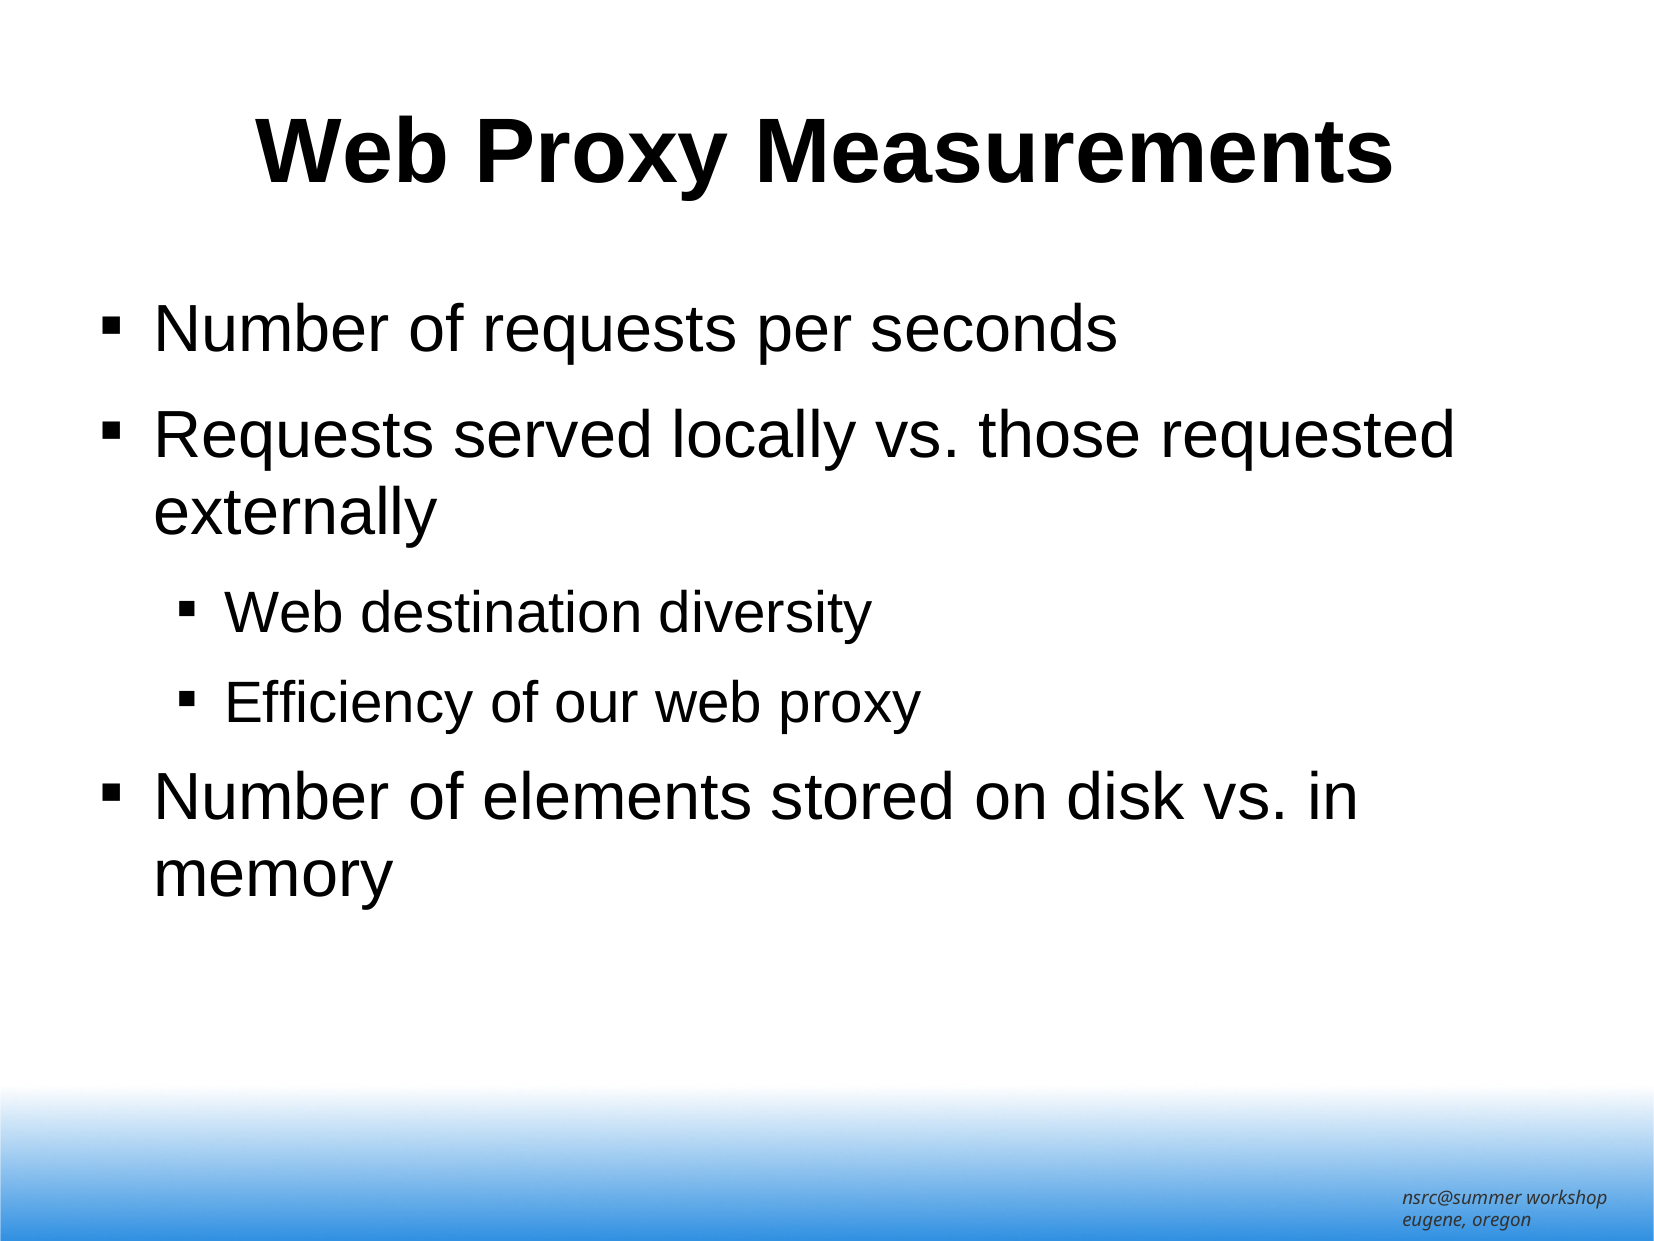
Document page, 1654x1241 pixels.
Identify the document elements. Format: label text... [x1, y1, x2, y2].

title Web Proxy Measurements [82, 56, 1571, 249]
picture [0, 1083, 1654, 1241]
list Number of requests per seconds Requests served locally vs. those requested externally Web destination diversity Efficiency of our web proxy Number of elements stored on disk vs. in memory [82, 290, 1571, 1094]
